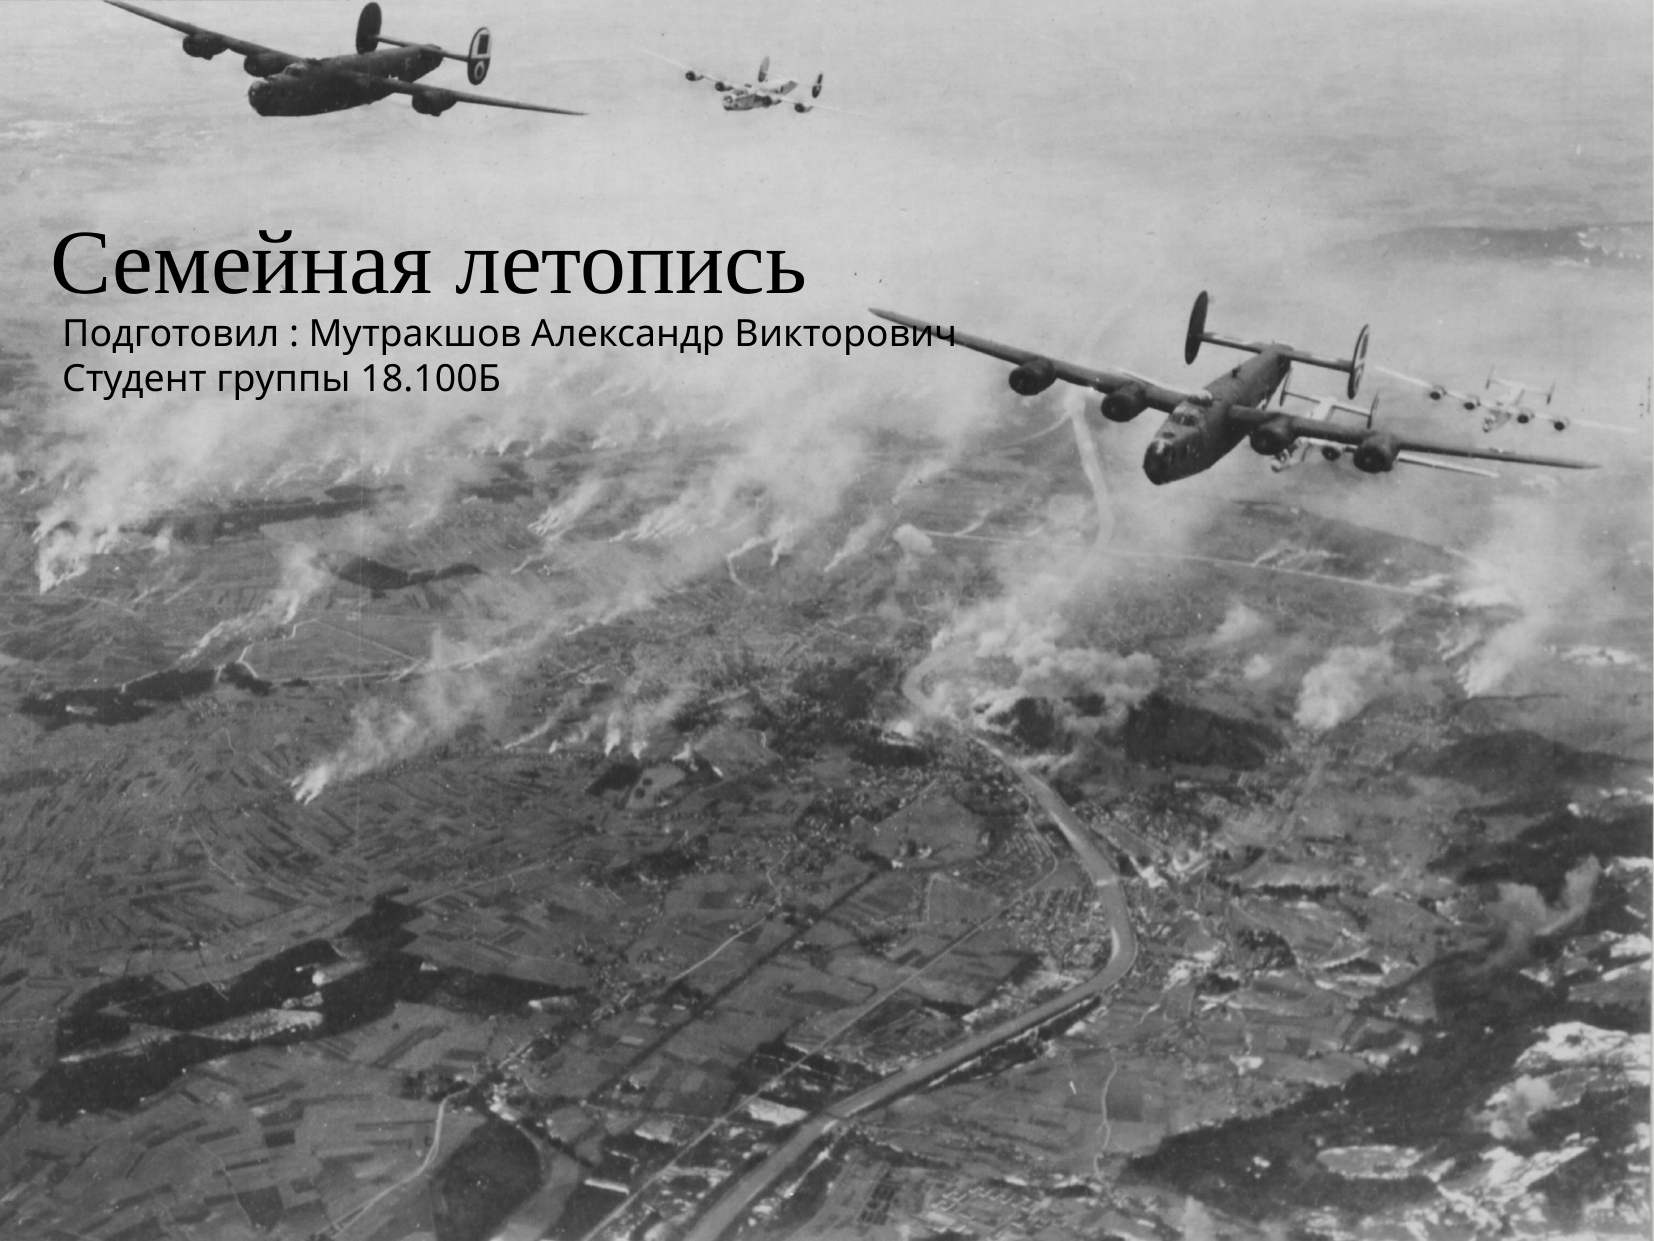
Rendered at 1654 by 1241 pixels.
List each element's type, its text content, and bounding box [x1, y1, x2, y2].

text_box Семейная летопись [35, 194, 831, 322]
text_box Подготовил : Мутракшов Александр Викторович Студент группы 18.100Б [47, 301, 859, 408]
picture [0, 0, 1654, 1241]
